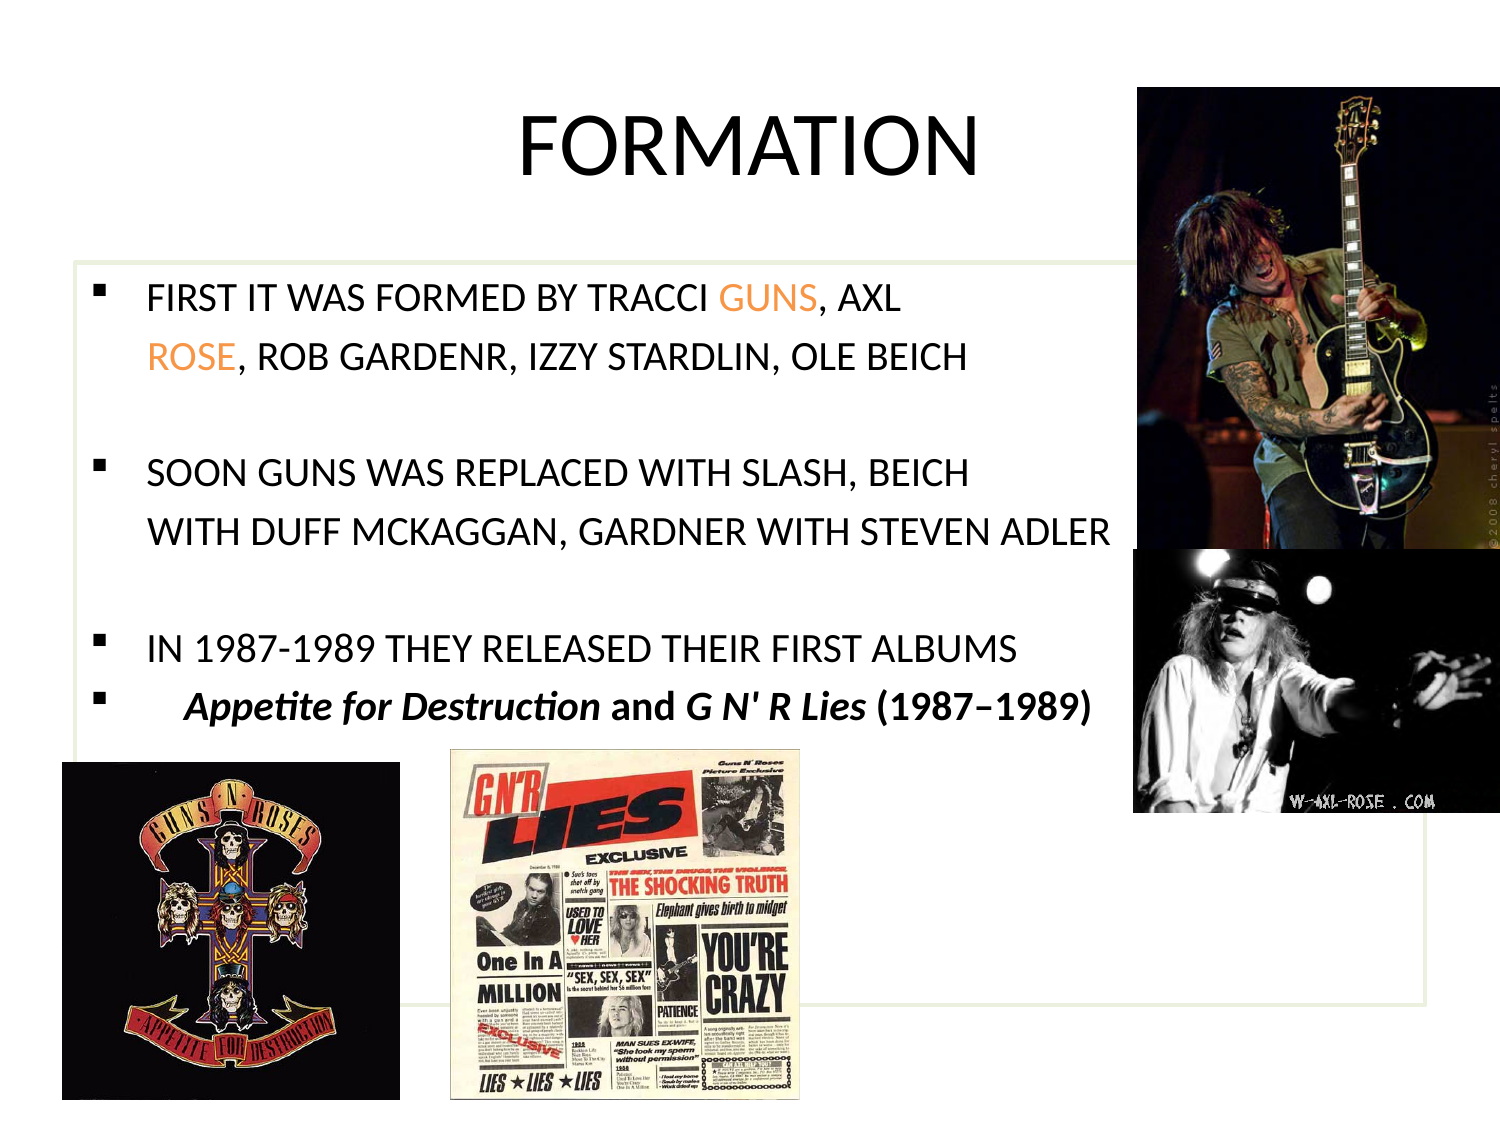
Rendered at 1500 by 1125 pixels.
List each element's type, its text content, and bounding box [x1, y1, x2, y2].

list FIRST IT WAS FORMED BY TRACCI GUNS, AXL ROSE, ROB GARDENR, IZZY STARDLIN, OLE BEICH SOON GUNS WAS REPLACED WITH SLASH, BEICH WITH DUFF MCKAGGAN, GARDNER WITH STEVEN ADLER IN 1987-1989 THEY RELEASED THEIR FIRST ALBUMS Appetite for Destruction and G N' R Lies (1987–1989) [75, 262, 1425, 1005]
picture [62, 762, 400, 1100]
title FORMATION [75, 45, 1425, 233]
picture [450, 749, 800, 1100]
picture [1133, 87, 1500, 813]
